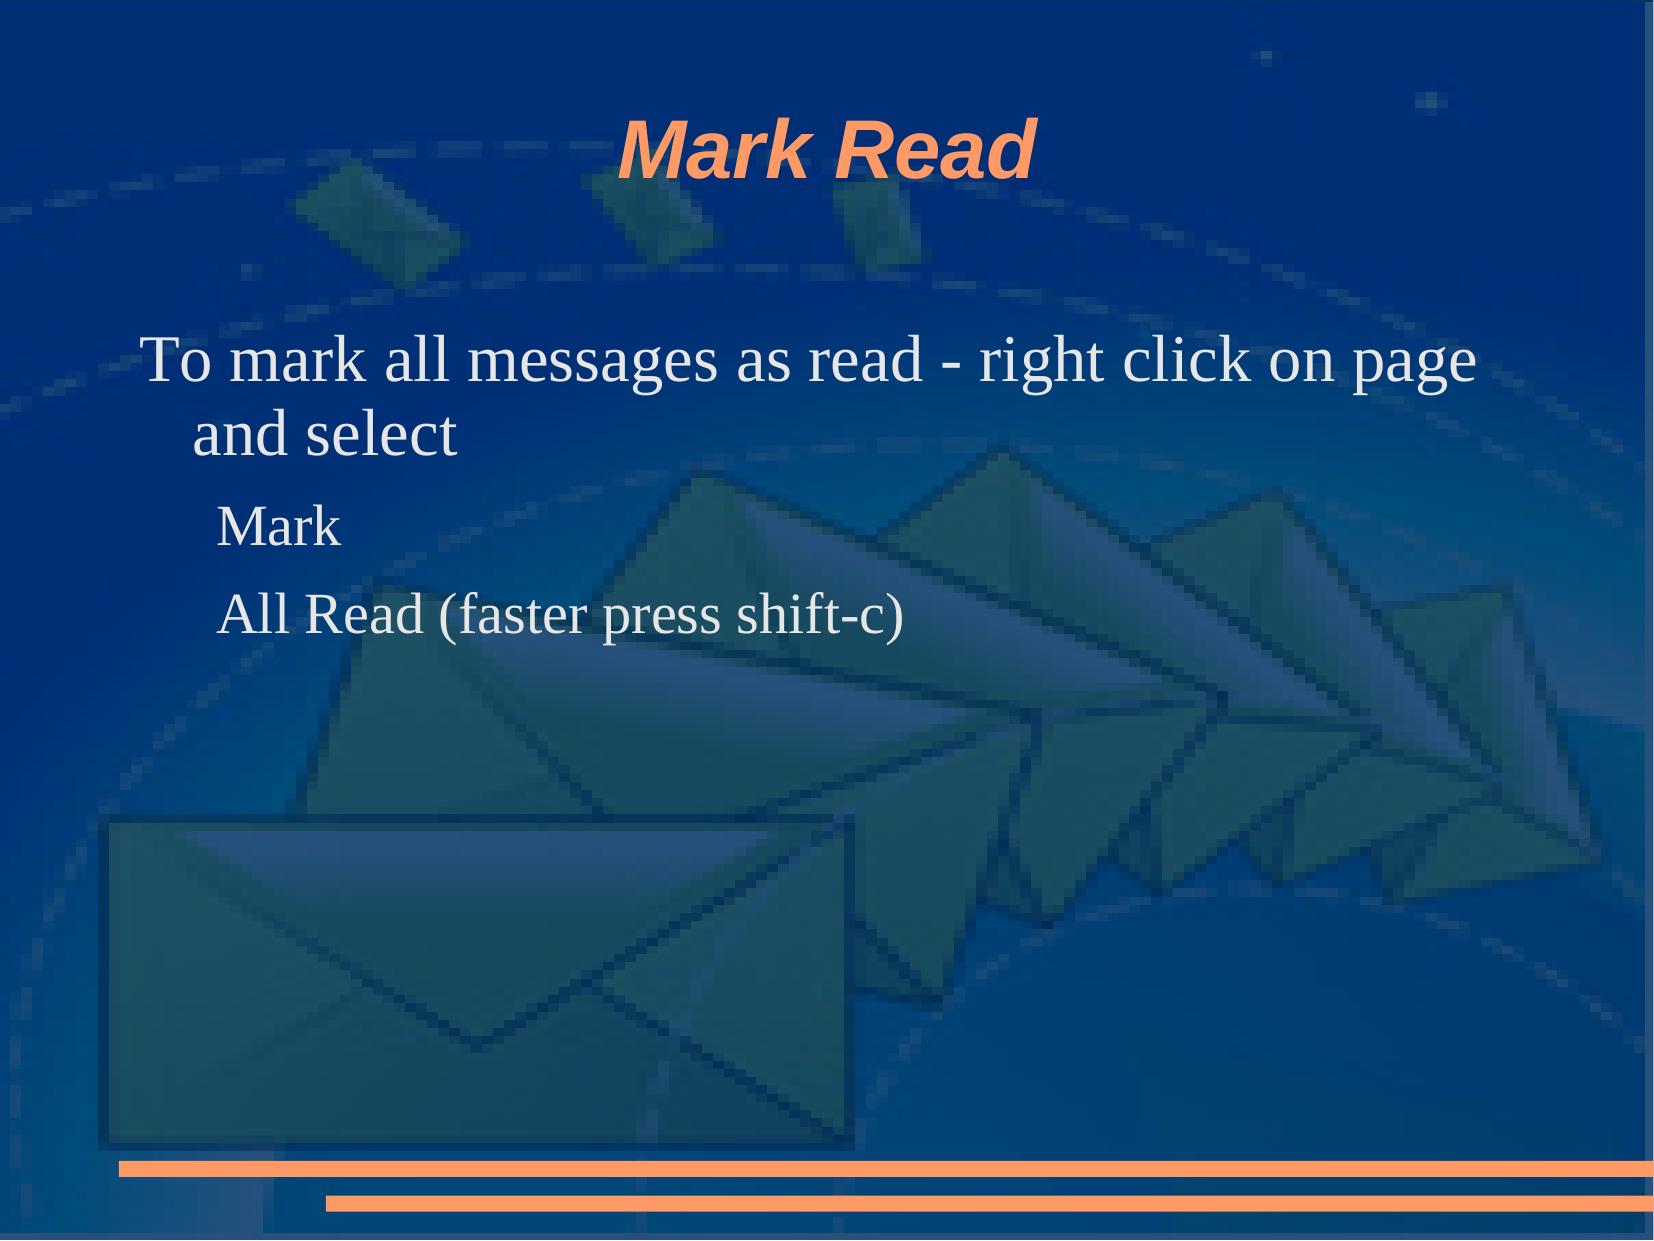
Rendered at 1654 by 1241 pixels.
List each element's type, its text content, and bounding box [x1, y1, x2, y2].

title Mark Read [121, 46, 1534, 254]
list To mark all messages as read - right click on page and select Mark All Read (faster press shift-c) [121, 322, 1561, 1133]
